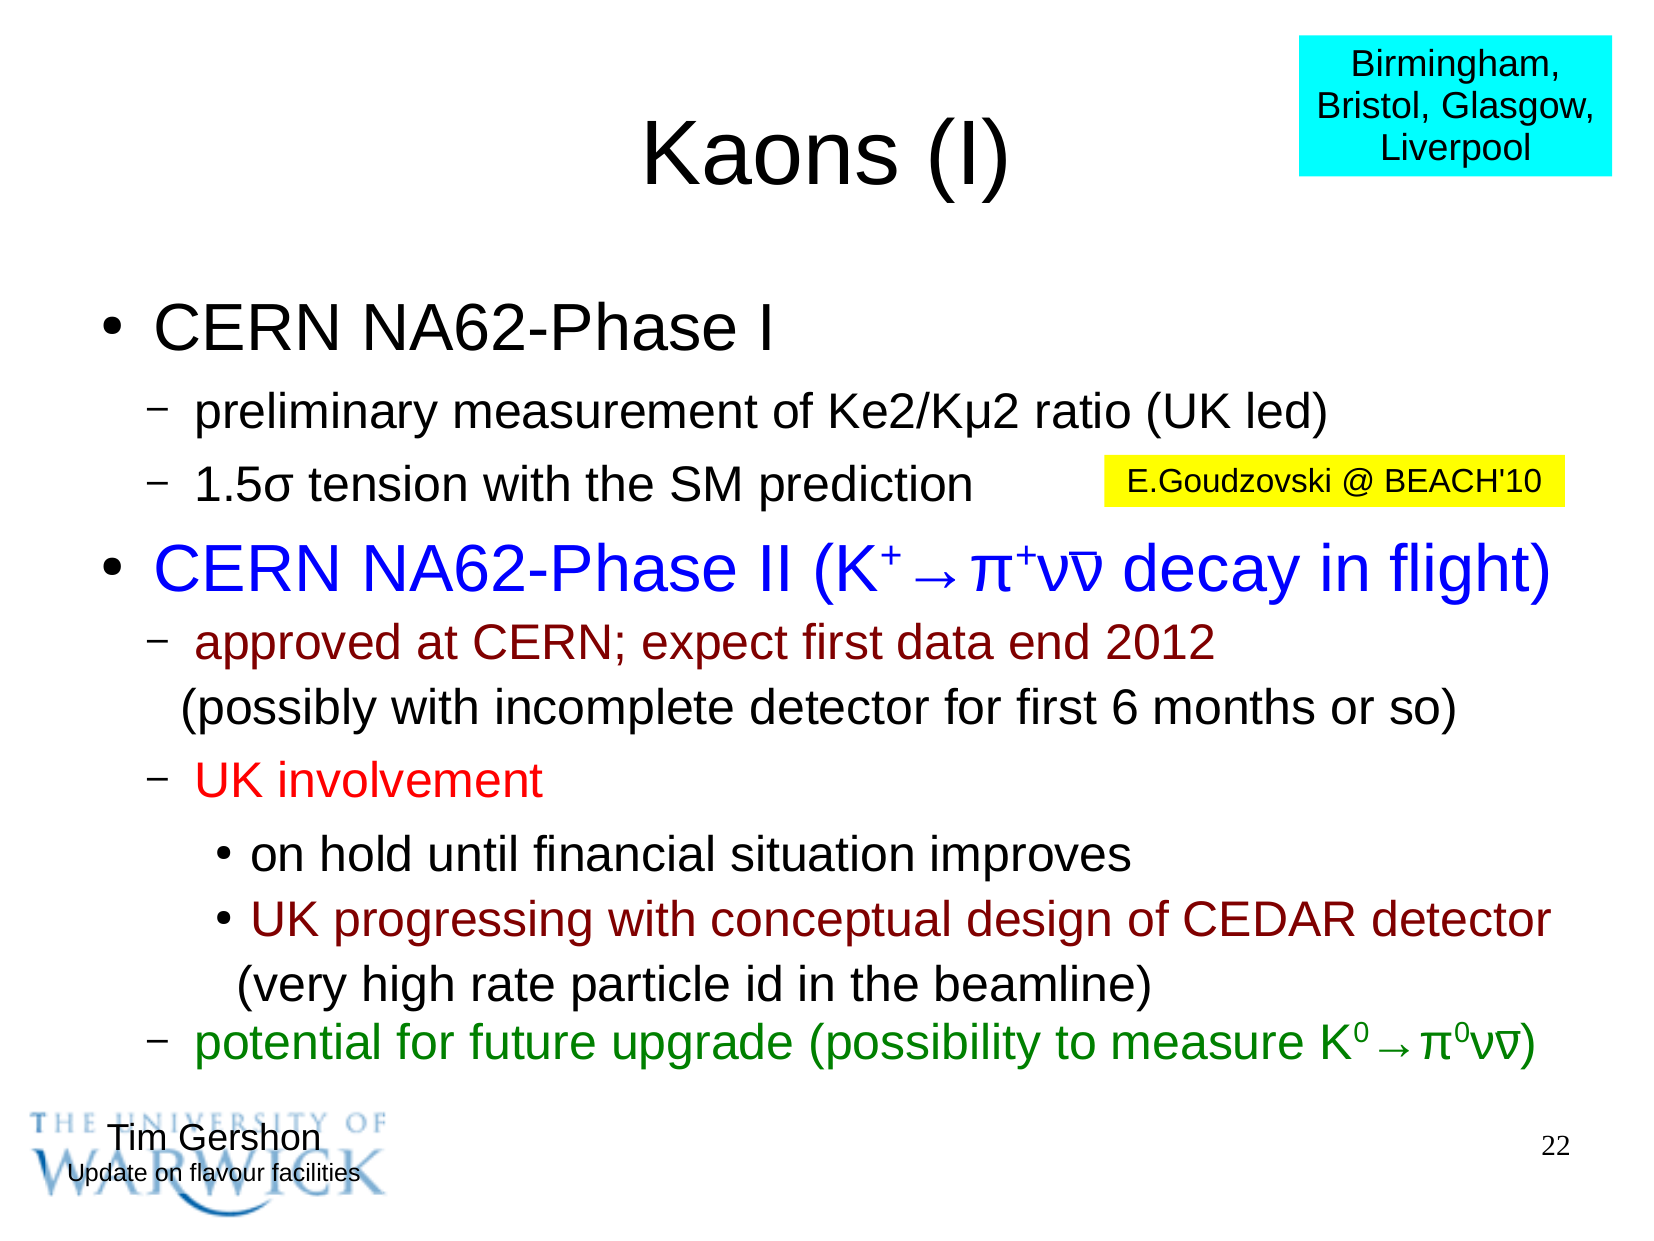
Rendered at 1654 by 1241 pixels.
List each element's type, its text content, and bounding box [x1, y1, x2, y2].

text_box E.Goudzovski @ BEACH'10 [1104, 454, 1565, 507]
picture [19, 1106, 406, 1232]
list CERN NA62-Phase I preliminary measurement of Ke2/Kμ2 ratio (UK led) 1.5σ tension with the SM prediction CERN NA62-Phase II (K+→π+νν decay in flight) approved at CERN; expect first data end 2012 (possibly with incomplete detector for first 6 months or so) UK involvement on hold until financial situation improves UK progressing with conceptual design of CEDAR detector (very high rate particle id in the beamline) potential for future upgrade (possibility to measure K0→π0νν) [82, 290, 1571, 1094]
text_box – [1039, 513, 1128, 585]
text_box – [1464, 998, 1554, 1060]
text_box Birmingham, Bristol, Glasgow, Liverpool [1299, 35, 1613, 177]
title Kaons (I) [82, 49, 1571, 257]
text_box Tim Gershon Update on flavour facilities [45, 1108, 383, 1194]
